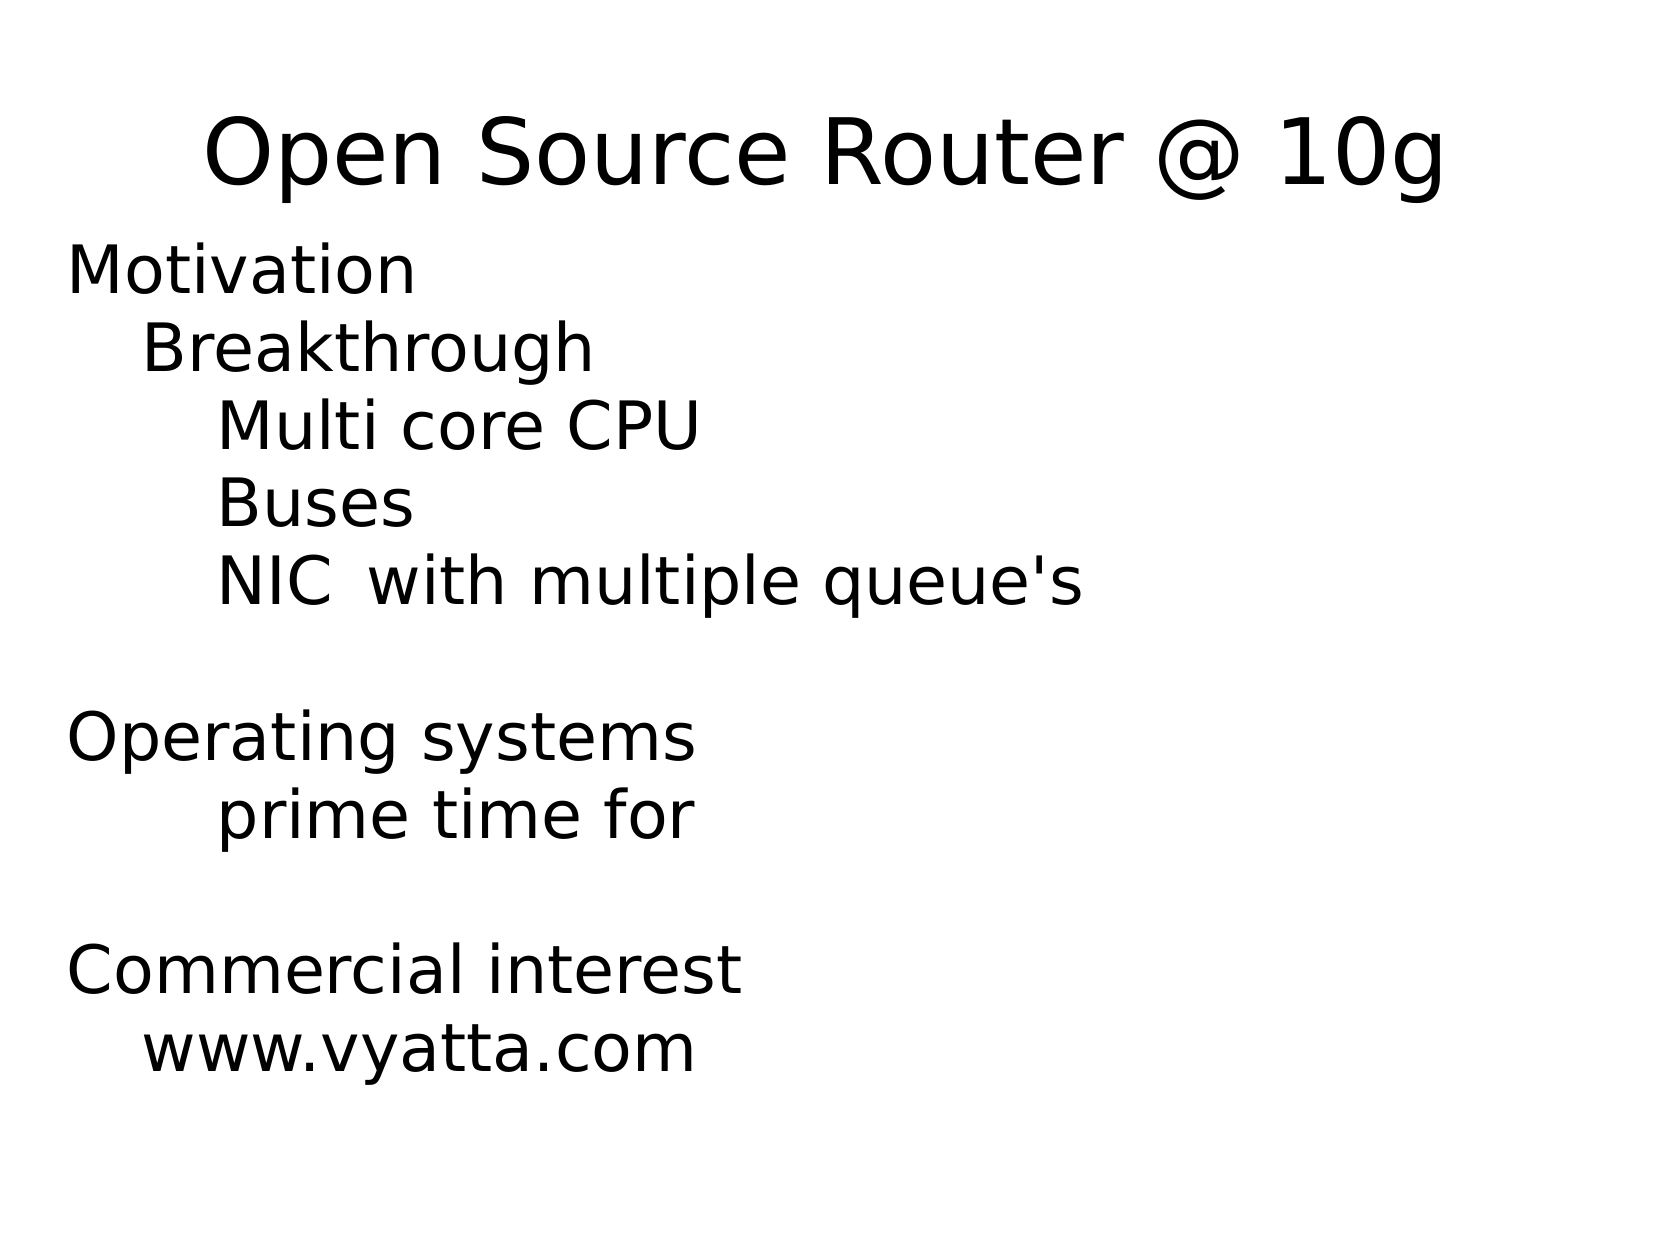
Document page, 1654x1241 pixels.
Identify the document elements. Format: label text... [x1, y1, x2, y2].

title Open Source Router @ 10g [82, 56, 1571, 231]
subtitle Motivation Breakthrough Multi core CPU Buses NIC with multiple queue's Operating systems prime time for Commercial interest www.vyatta.com [66, 231, 1605, 1241]
